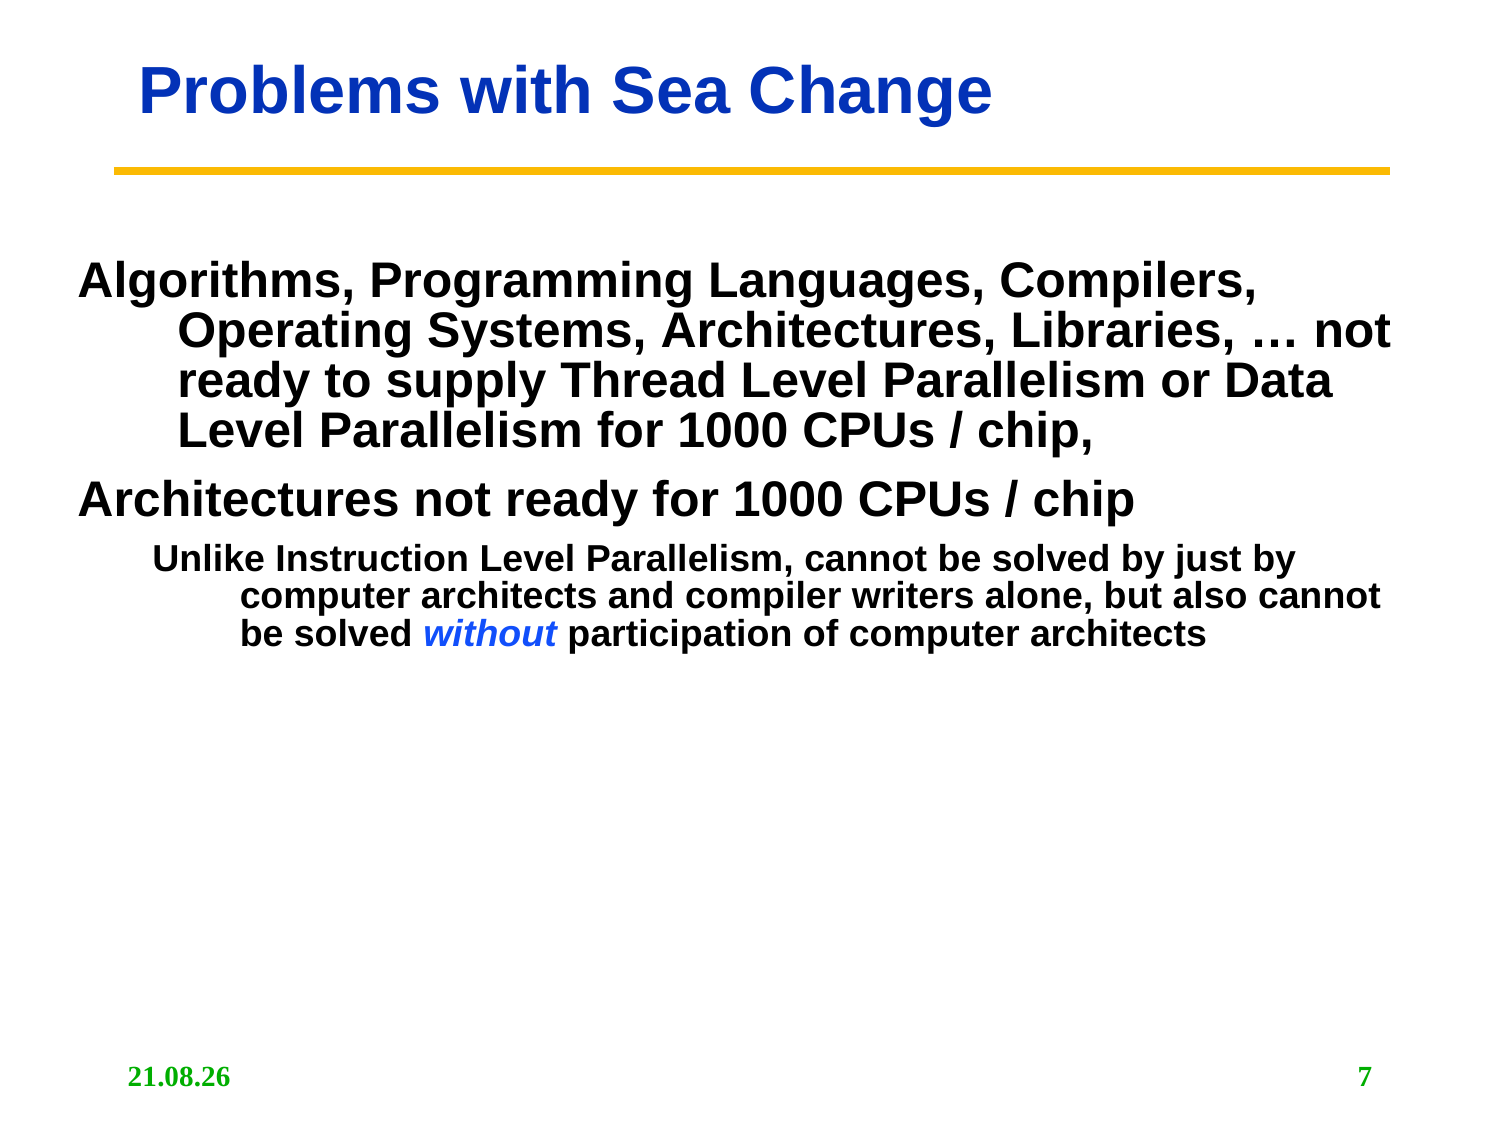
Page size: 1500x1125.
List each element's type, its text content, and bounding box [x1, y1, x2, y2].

list Algorithms, Programming Languages, Compilers, Operating Systems, Architectures, Libraries, … not ready to supply Thread Level Parallelism or Data Level Parallelism for 1000 CPUs / chip, Architectures not ready for 1000 CPUs / chip Unlike Instruction Level Parallelism, cannot be solved by just by computer architects and compiler writers alone, but also cannot be solved without participation of computer architects [62, 249, 1450, 1051]
title Problems with Sea Change [123, 0, 1474, 188]
